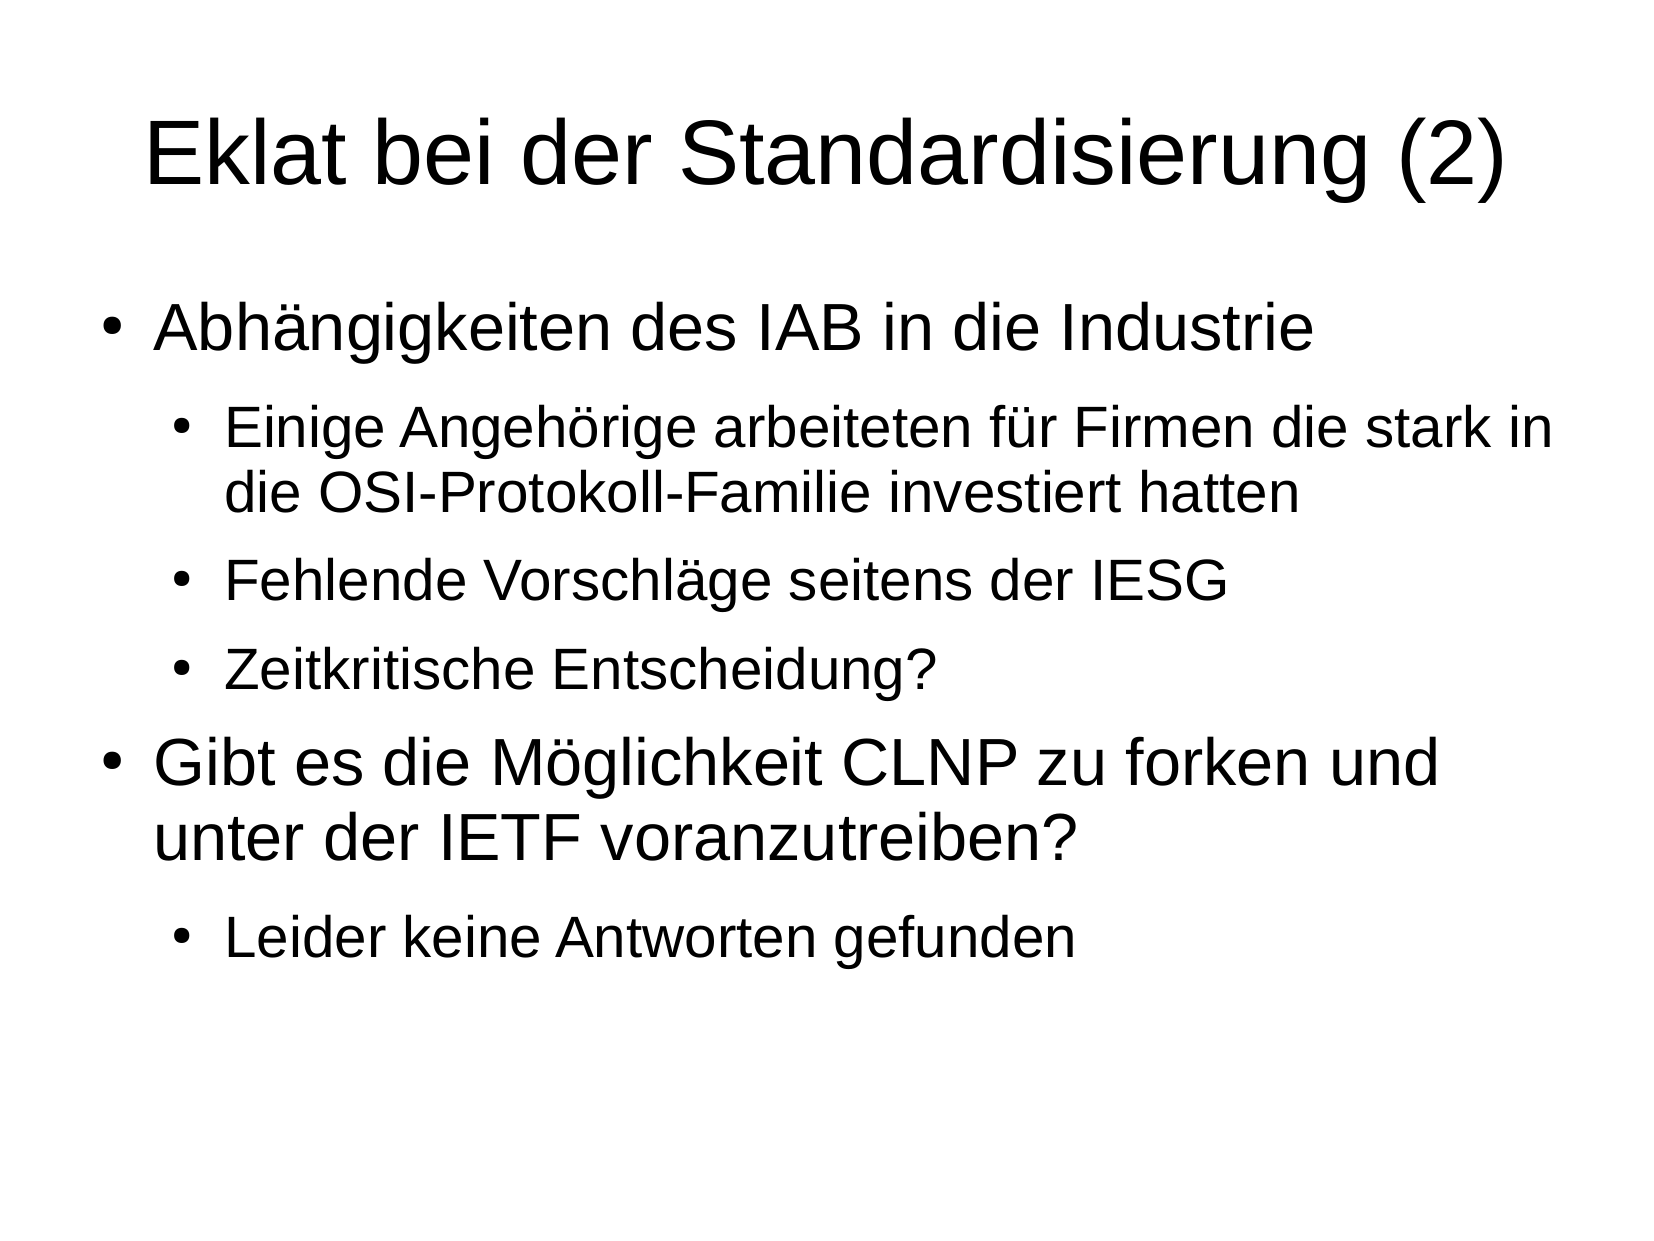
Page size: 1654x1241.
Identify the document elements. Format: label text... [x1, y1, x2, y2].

list Abhängigkeiten des IAB in die Industrie Einige Angehörige arbeiteten für Firmen die stark in die OSI-Protokoll-Familie investiert hatten Fehlende Vorschläge seitens der IESG Zeitkritische Entscheidung? Gibt es die Möglichkeit CLNP zu forken und unter der IETF voranzutreiben? Leider keine Antworten gefunden [82, 290, 1571, 1109]
title Eklat bei der Standardisierung (2) [82, 49, 1571, 257]
